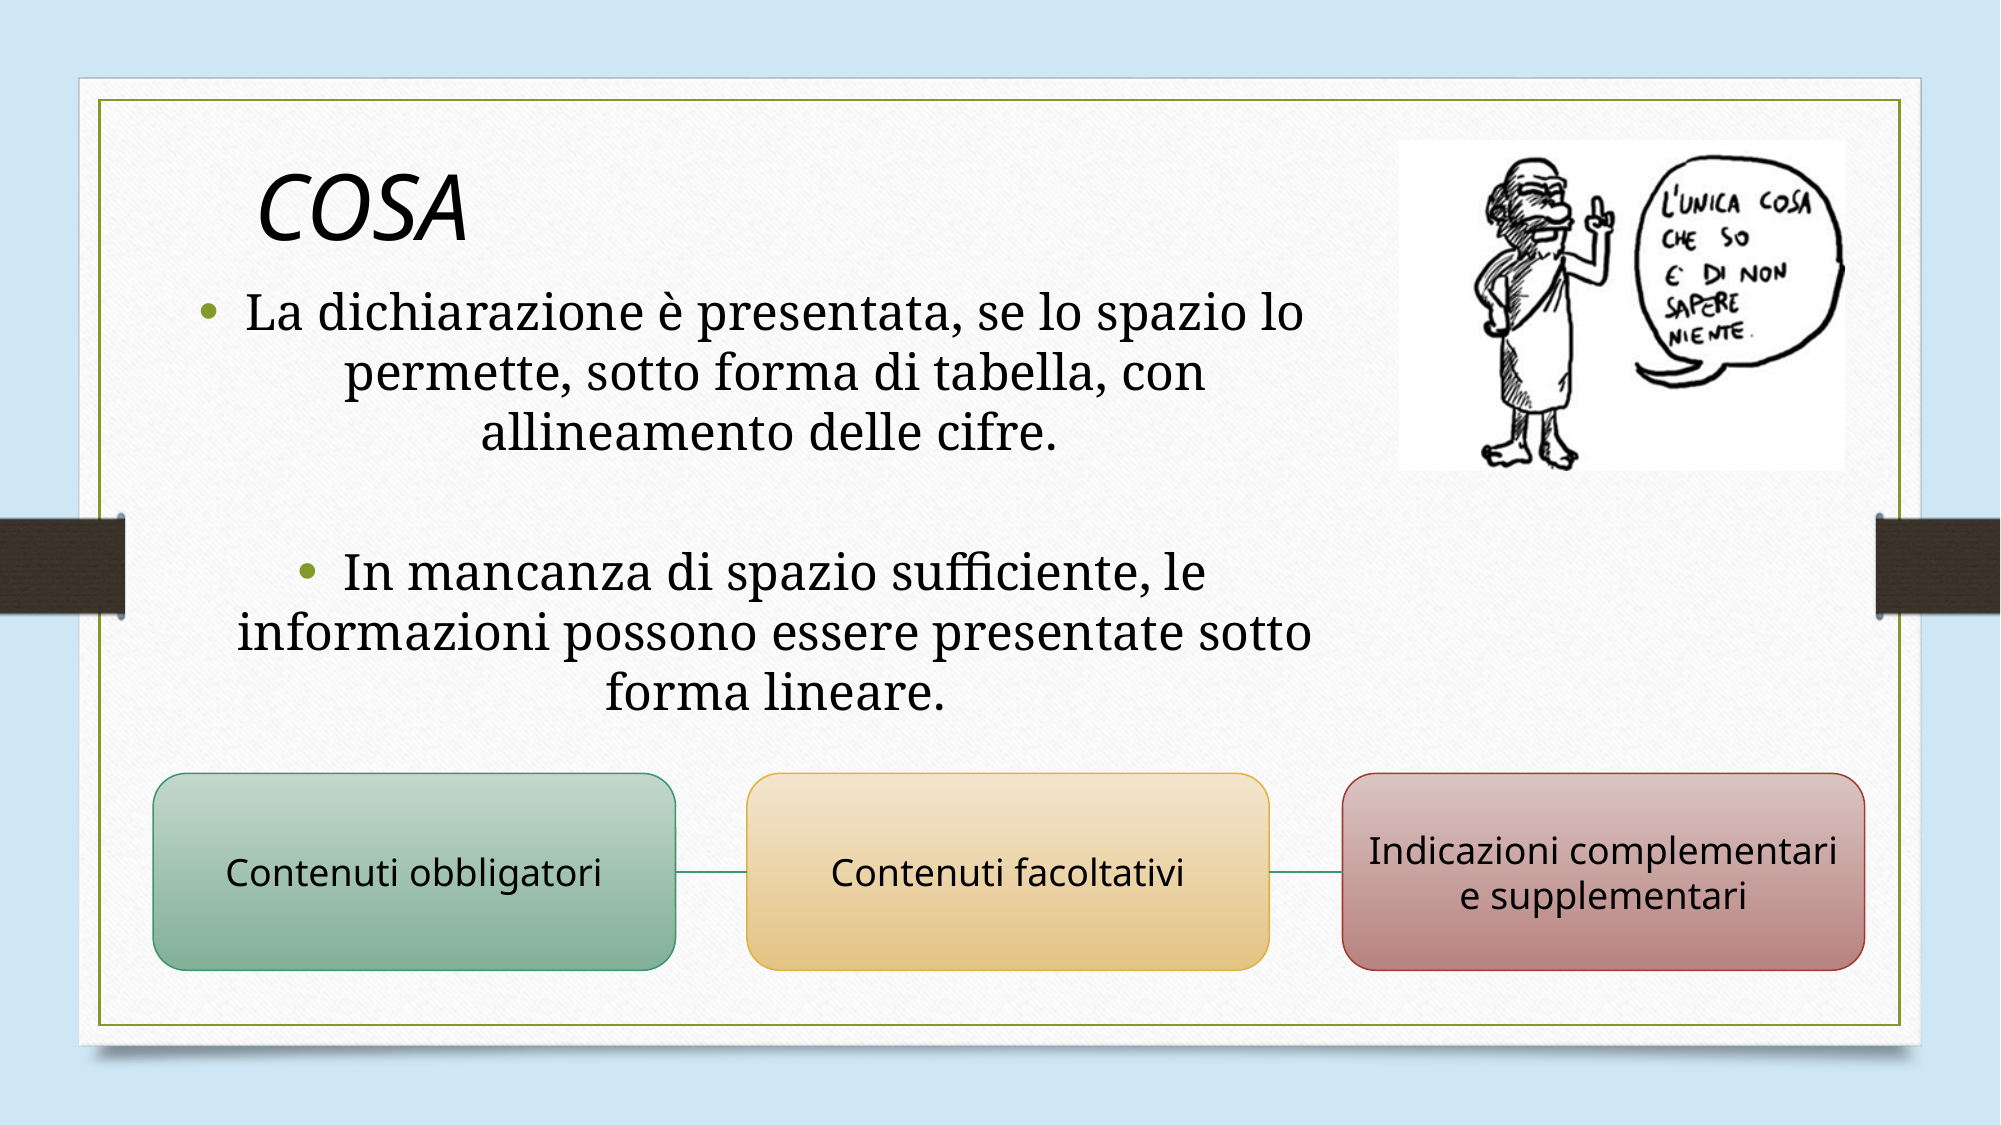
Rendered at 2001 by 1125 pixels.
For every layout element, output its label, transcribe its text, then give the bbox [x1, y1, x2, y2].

picture [0, 0, 2001, 1125]
text_box La dichiarazione è presentata, se lo spazio lo permette, sotto forma di tabella, con allineamento delle cifre. In mancanza di spazio sufficiente, le informazioni possono essere presentate sotto forma lineare. [132, 273, 1373, 1058]
text_box Contenuti facoltativi [746, 773, 1270, 971]
text_box COSA [239, 141, 1266, 274]
text_box Indicazioni complementari e supplementari [1342, 773, 1865, 971]
text_box Contenuti obbligatori [153, 773, 676, 971]
